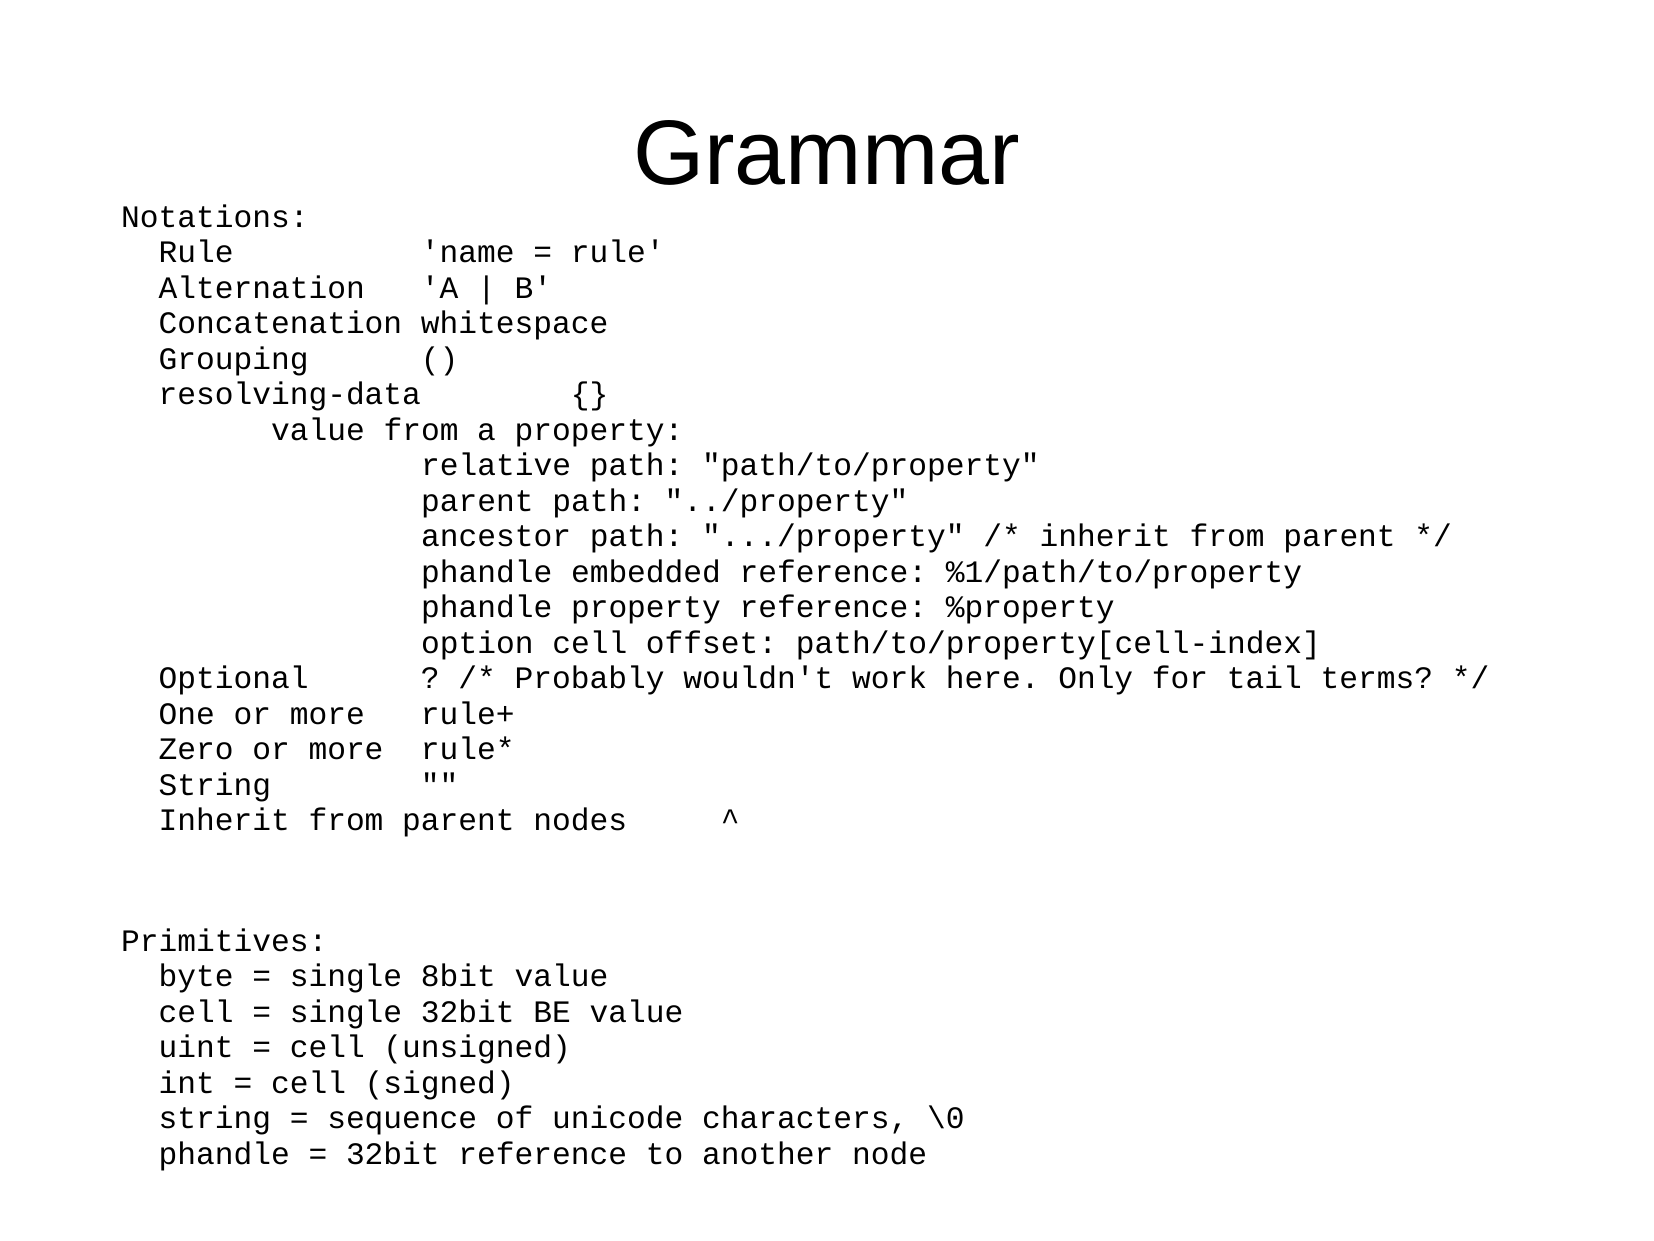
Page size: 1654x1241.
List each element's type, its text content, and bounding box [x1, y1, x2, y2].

text_box Notations: Rule 'name = rule' Alternation 'A | B' Concatenation whitespace Grouping () resolving-data {} value from a property: relative path: "path/to/property" parent path: "../property" ancestor path: ".../property" /* inherit from parent */ phandle embedded reference: %1/path/to/property phandle property reference: %property option cell offset: path/to/property[cell-index] Optional ? /* Probably wouldn't work here. Only for tail terms? */ One or more rule+ Zero or more rule* String "" Inherit from parent nodes ^ Primitives: byte = single 8bit value cell = single 32bit BE value uint = cell (unsigned) int = cell (signed) string = sequence of unicode characters, \0 phandle = 32bit reference to another node [106, 194, 1524, 1224]
title Grammar [82, 49, 1571, 257]
